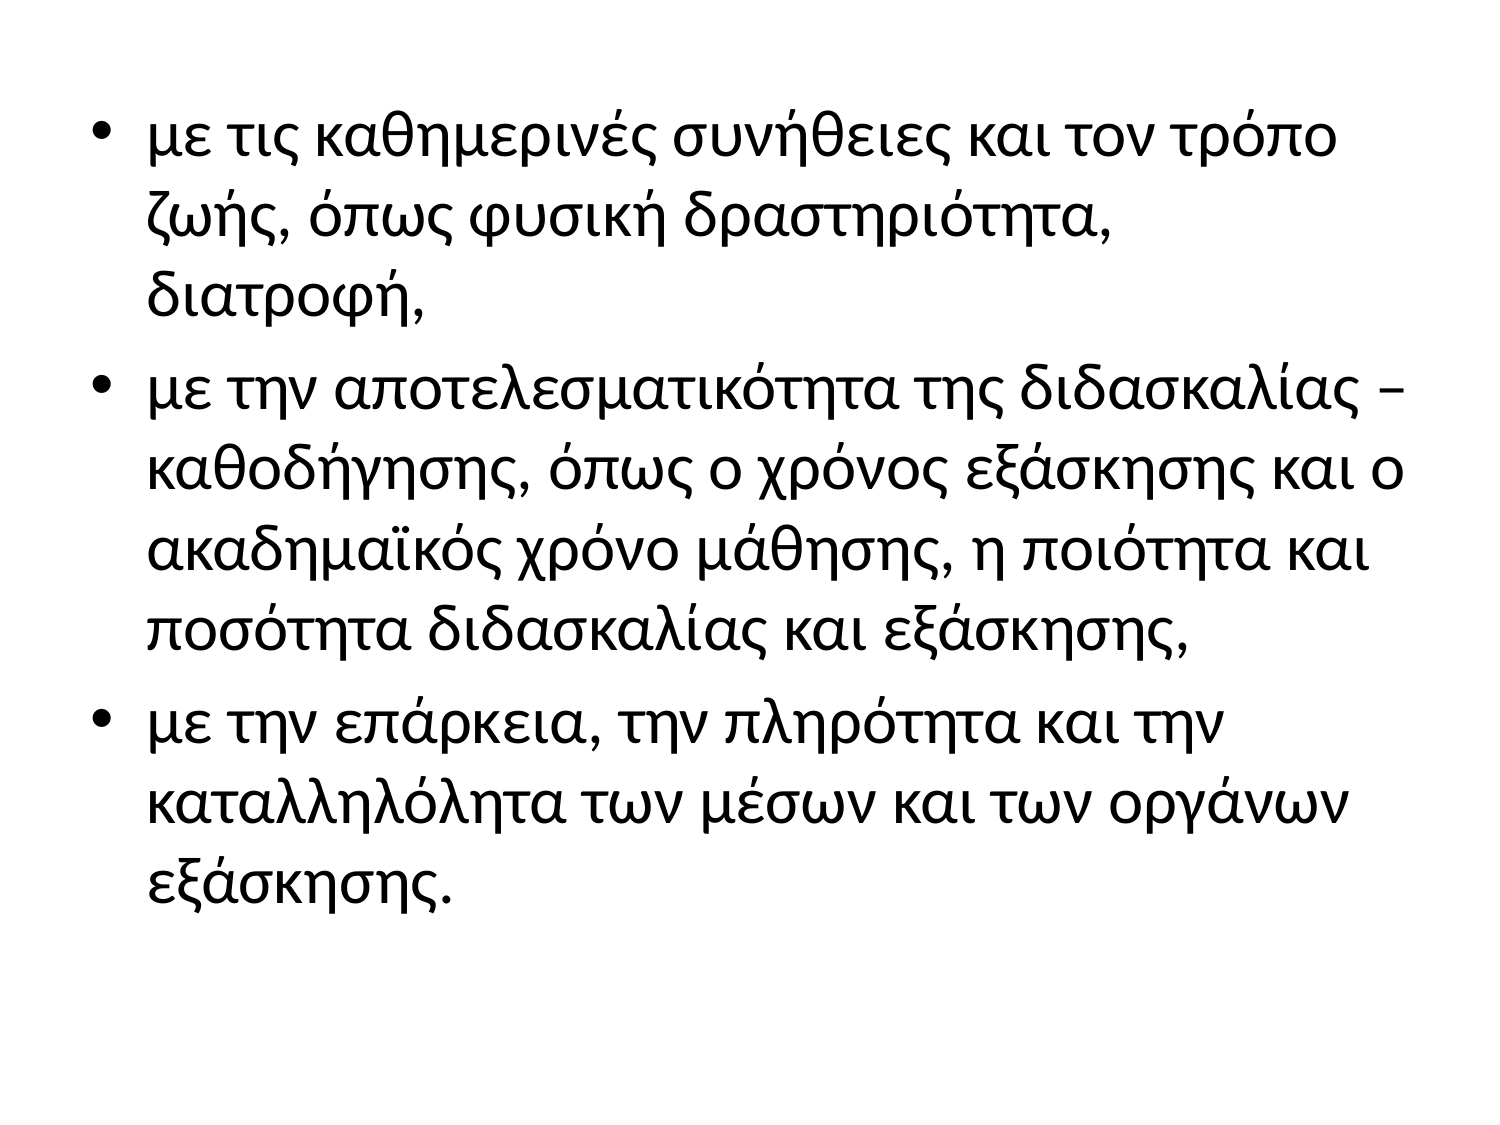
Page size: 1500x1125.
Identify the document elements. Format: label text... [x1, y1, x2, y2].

list με τις καθημερινές συνήθειες και τον τρόπο ζωής, όπως φυσική δραστηριότητα, διατροφή, με την αποτελεσματικότητα της διδασκαλίας – καθοδήγησης, όπως ο χρόνος εξάσκησης και ο ακαδημαϊκός χρόνο μάθησης, η ποιότητα και ποσότητα διδασκαλίας και εξάσκησης, με την επάρκεια, την πληρότητα και την καταλληλόλητα των μέσων και των οργάνων εξάσκησης. [75, 82, 1425, 1005]
